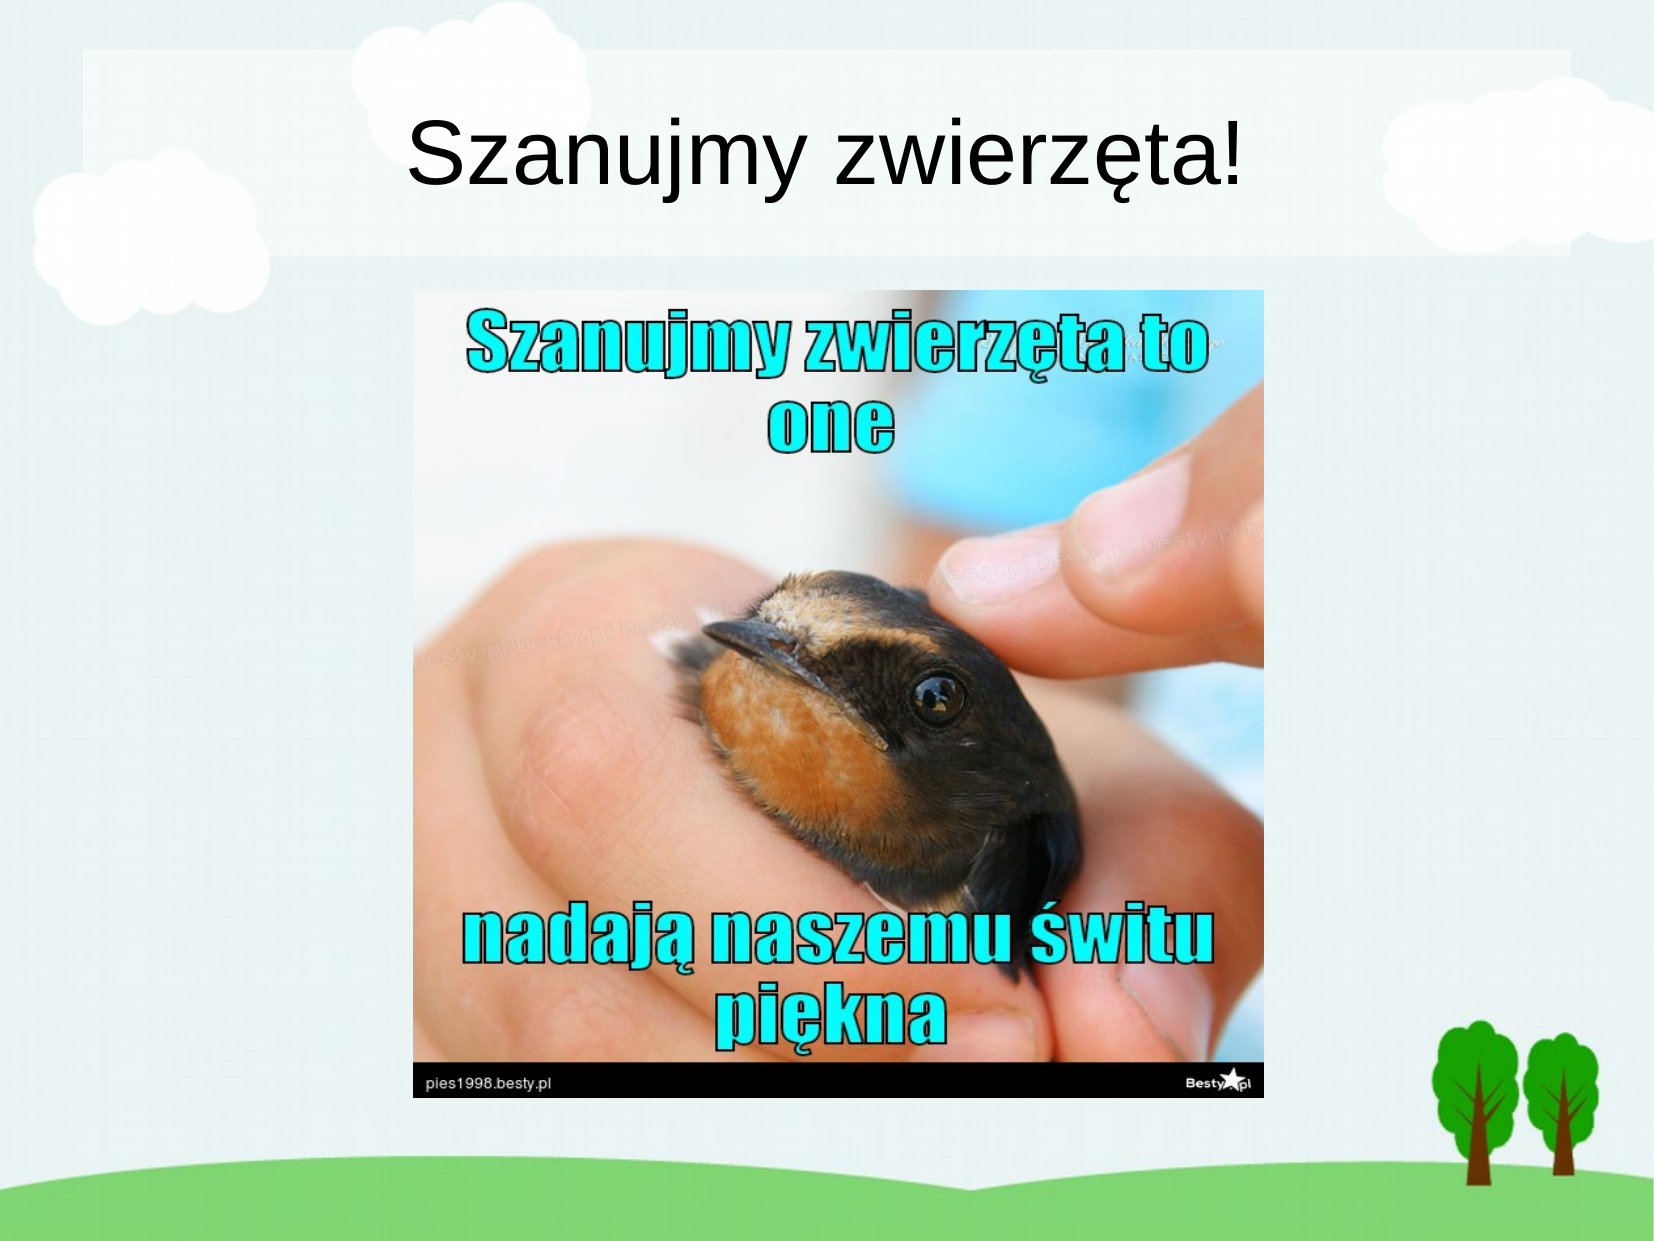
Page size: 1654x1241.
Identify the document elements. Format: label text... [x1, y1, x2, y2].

title Szanujmy zwierzęta! [82, 49, 1571, 257]
picture [0, 0, 1654, 1241]
